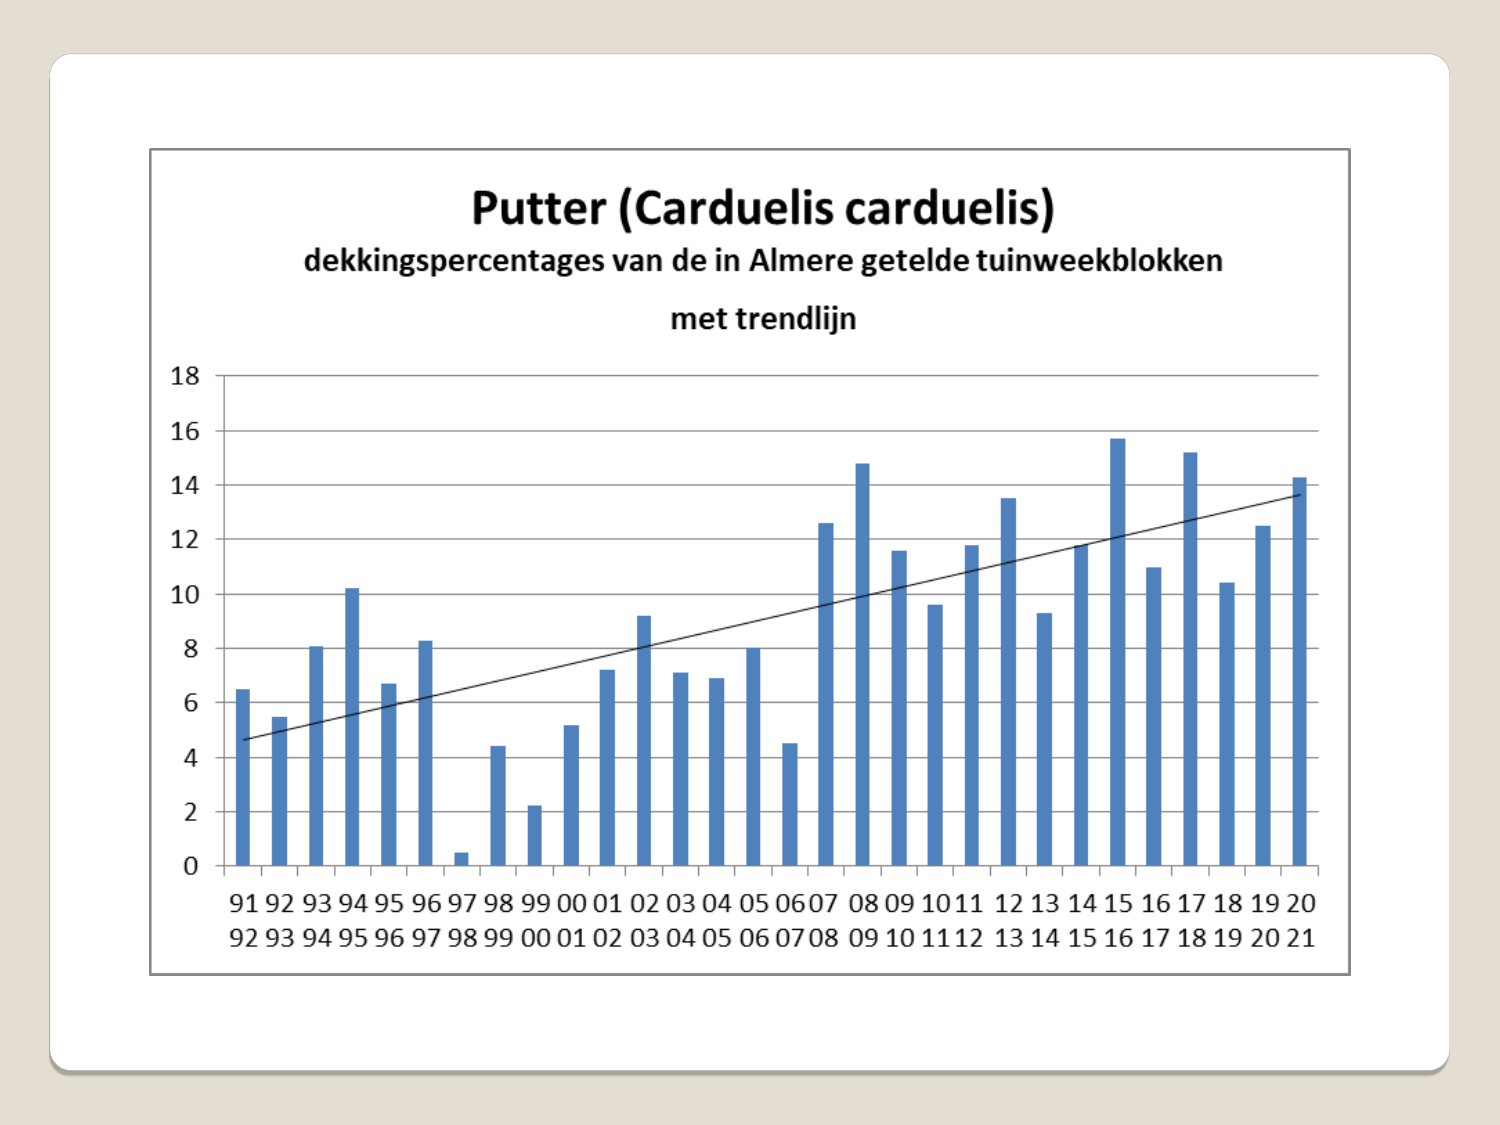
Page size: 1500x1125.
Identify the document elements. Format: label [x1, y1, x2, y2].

picture [149, 149, 1351, 976]
